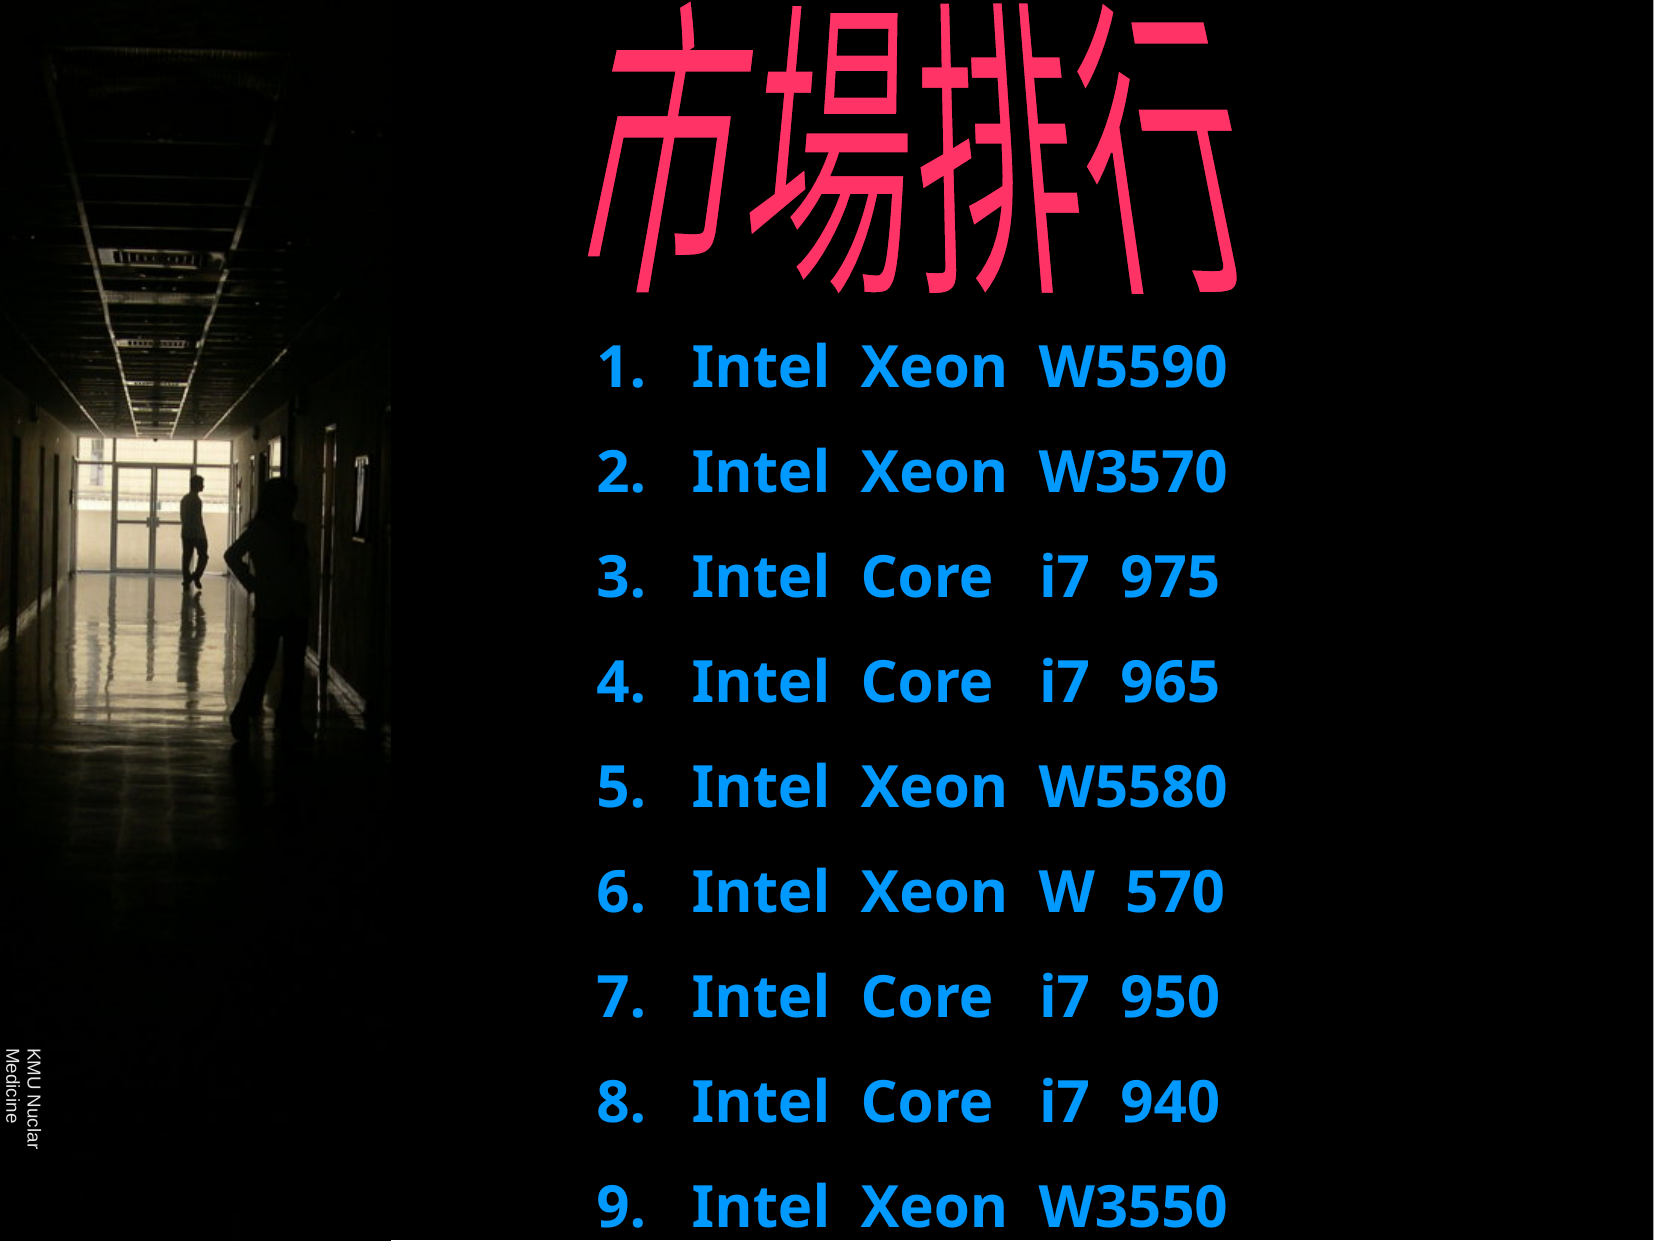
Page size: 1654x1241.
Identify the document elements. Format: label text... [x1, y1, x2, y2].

text_box 市場排行 [748, 5, 814, 236]
text_box 市場排行 [1137, 108, 1238, 293]
text_box 市場排行 [1130, 21, 1210, 45]
text_box 市場排行 [1076, 2, 1115, 91]
text_box 市場排行 [1085, 70, 1145, 295]
text_box 市場排行 [586, 0, 755, 294]
picture [0, 0, 391, 1241]
text_box 市場排行 [919, 2, 973, 294]
list 1. Intel Xeon W5590 2. Intel Xeon W3570 3. Intel Core i7 975 4. Intel Core i7 965 5. Intel Xeon W5580 6. Intel Xeon W 570 7. Intel Core i7 950 8. Intel Core i7 940 9. Intel Xeon W3550 [525, 324, 1654, 1241]
text_box 市場排行 [967, 2, 1014, 295]
text_box 市場排行 [1017, 2, 1081, 294]
text_box 市場排行 [822, 11, 899, 115]
text_box 市場排行 [789, 132, 909, 296]
